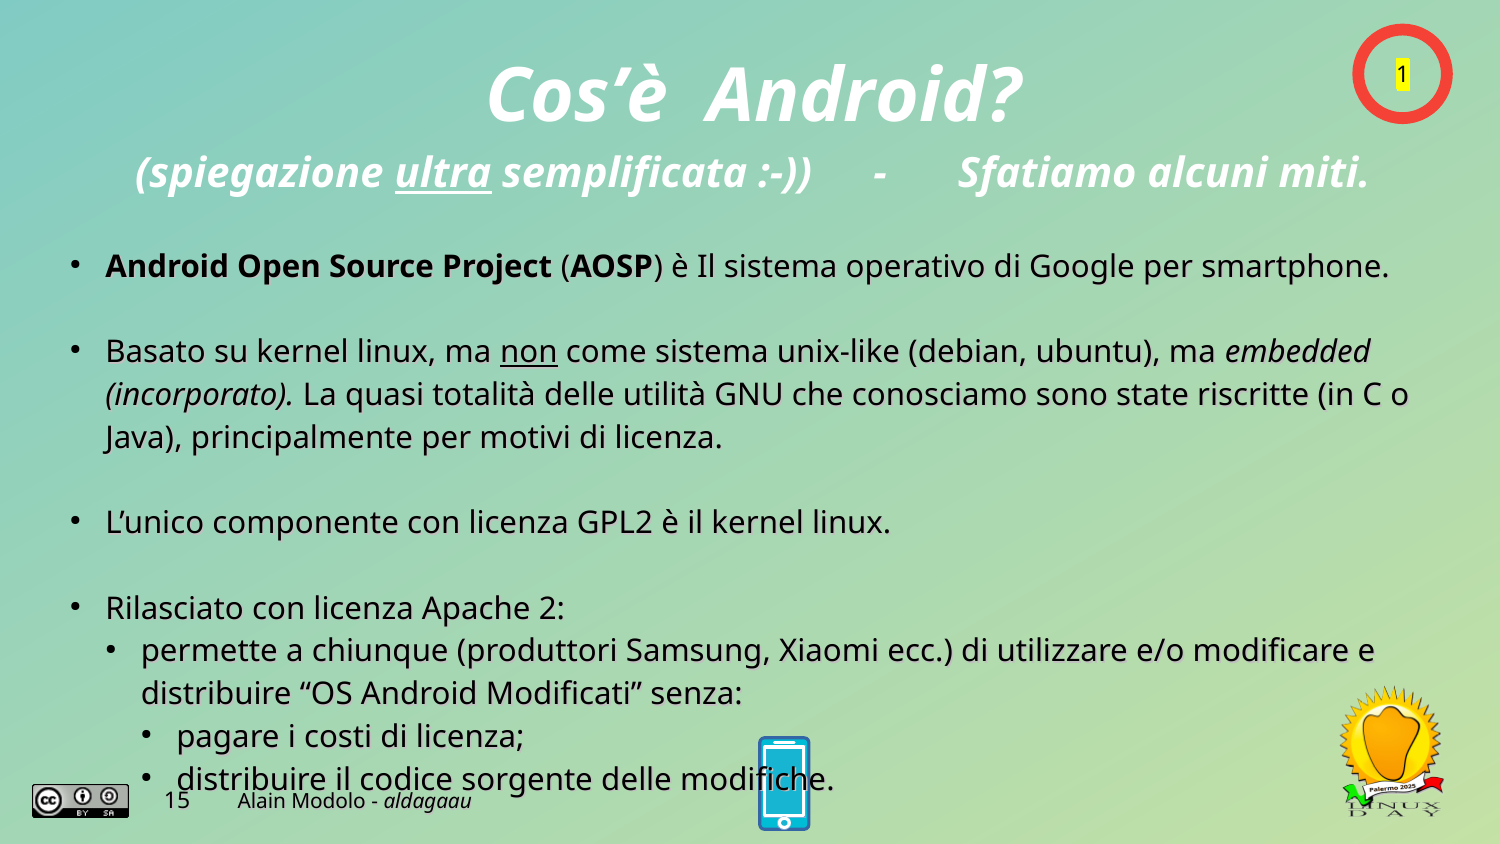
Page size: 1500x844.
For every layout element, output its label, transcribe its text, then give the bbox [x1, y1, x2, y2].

picture [32, 784, 129, 818]
picture [1233, 670, 1500, 844]
text_box [759, 807, 809, 830]
text_box 1 [1358, 29, 1447, 119]
text_box Android Open Source Project (AOSP) è Il sistema operativo di Google per smartphone. Basato su kernel linux, ma non come sistema unix-like (debian, ubuntu), ma embedded (incorporato). La quasi totalità delle utilità GNU che conosciamo sono state riscritte (in C o Java), principalmente per motivi di licenza. L’unico componente con licenza GPL2 è il kernel linux. Rilasciato con licenza Apache 2: permette a chiunque (produttori Samsung, Xiaomi ecc.) di utilizzare e/o modificare e distribuire “OS Android Modificati” senza: pagare i costi di licenza; distribuire il codice sorgente delle modifiche. [55, 236, 1445, 807]
title Cos’è Android? (spiegazione ultra semplificata :-)) - Sfatiamo alcuni miti. [29, 0, 1477, 247]
